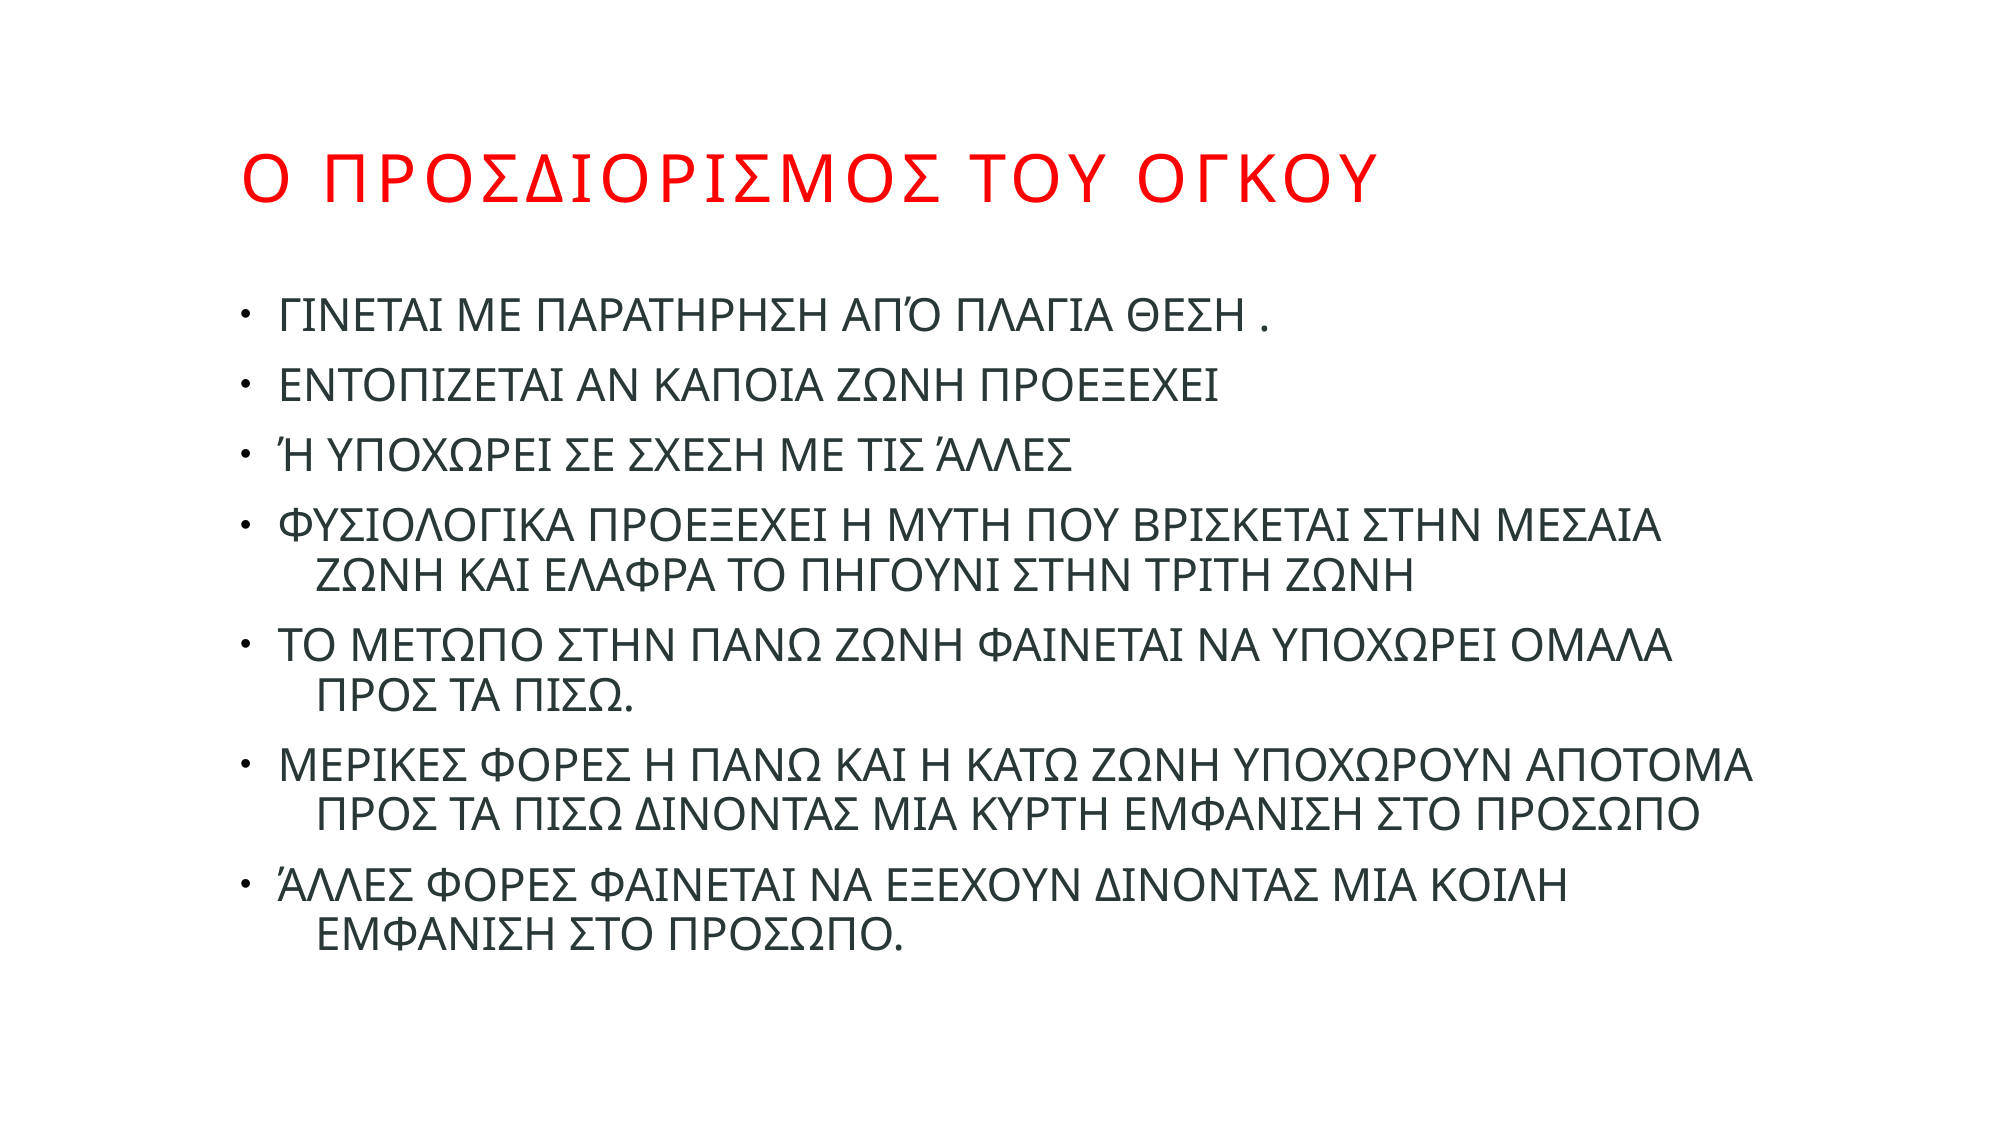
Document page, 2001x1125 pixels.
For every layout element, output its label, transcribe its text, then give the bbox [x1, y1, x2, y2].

title Ο ΠΡΟΣΔΙΟΡΙΣΜΟΣ ΤΟΥ ΟΓΚΟΥ [225, 128, 1444, 225]
list ΓΙΝΕΤΑΙ ΜΕ ΠΑΡΑΤΗΡΗΣΗ ΑΠΌ ΠΛΑΓΙΑ ΘΕΣΗ . ΕΝΤΟΠΙΖΕΤΑΙ ΑΝ ΚΑΠΟΙΑ ΖΩΝΗ ΠΡΟΕΞΕΧΕΙ Ή ΥΠΟΧΩΡΕΙ ΣΕ ΣΧΕΣΗ ΜΕ ΤΙΣ ΆΛΛΕΣ ΦΥΣΙΟΛΟΓΙΚΑ ΠΡΟΕΞΕΧΕΙ Η ΜΥΤΗ ΠΟΥ ΒΡΙΣΚΕΤΑΙ ΣΤΗΝ ΜΕΣΑΙΑ ΖΩΝΗ ΚΑΙ ΕΛΑΦΡΑ ΤΟ ΠΗΓΟΥΝΙ ΣΤΗΝ ΤΡΙΤΗ ΖΩΝΗ ΤΟ ΜΕΤΩΠΟ ΣΤΗΝ ΠΑΝΩ ΖΩΝΗ ΦΑΙΝΕΤΑΙ ΝΑ ΥΠΟΧΩΡΕΙ ΟΜΑΛΑ ΠΡΟΣ ΤΑ ΠΙΣΩ. ΜΕΡΙΚΕΣ ΦΟΡΕΣ Η ΠΑΝΩ ΚΑΙ Η ΚΑΤΩ ΖΩΝΗ ΥΠΟΧΩΡΟΥΝ ΑΠΟΤΟΜΑ ΠΡΟΣ ΤΑ ΠΙΣΩ ΔΙΝΟΝΤΑΣ ΜΙΑ ΚΥΡΤΗ ΕΜΦΑΝΙΣΗ ΣΤΟ ΠΡΟΣΩΠΟ ΆΛΛΕΣ ΦΟΡΕΣ ΦΑΙΝΕΤΑΙ ΝΑ ΕΞΕΧΟΥΝ ΔΙΝΟΝΤΑΣ ΜΙΑ ΚΟΙΛΗ ΕΜΦΑΝΙΣΗ ΣΤΟ ΠΡΟΣΩΠΟ. [225, 283, 1782, 1013]
